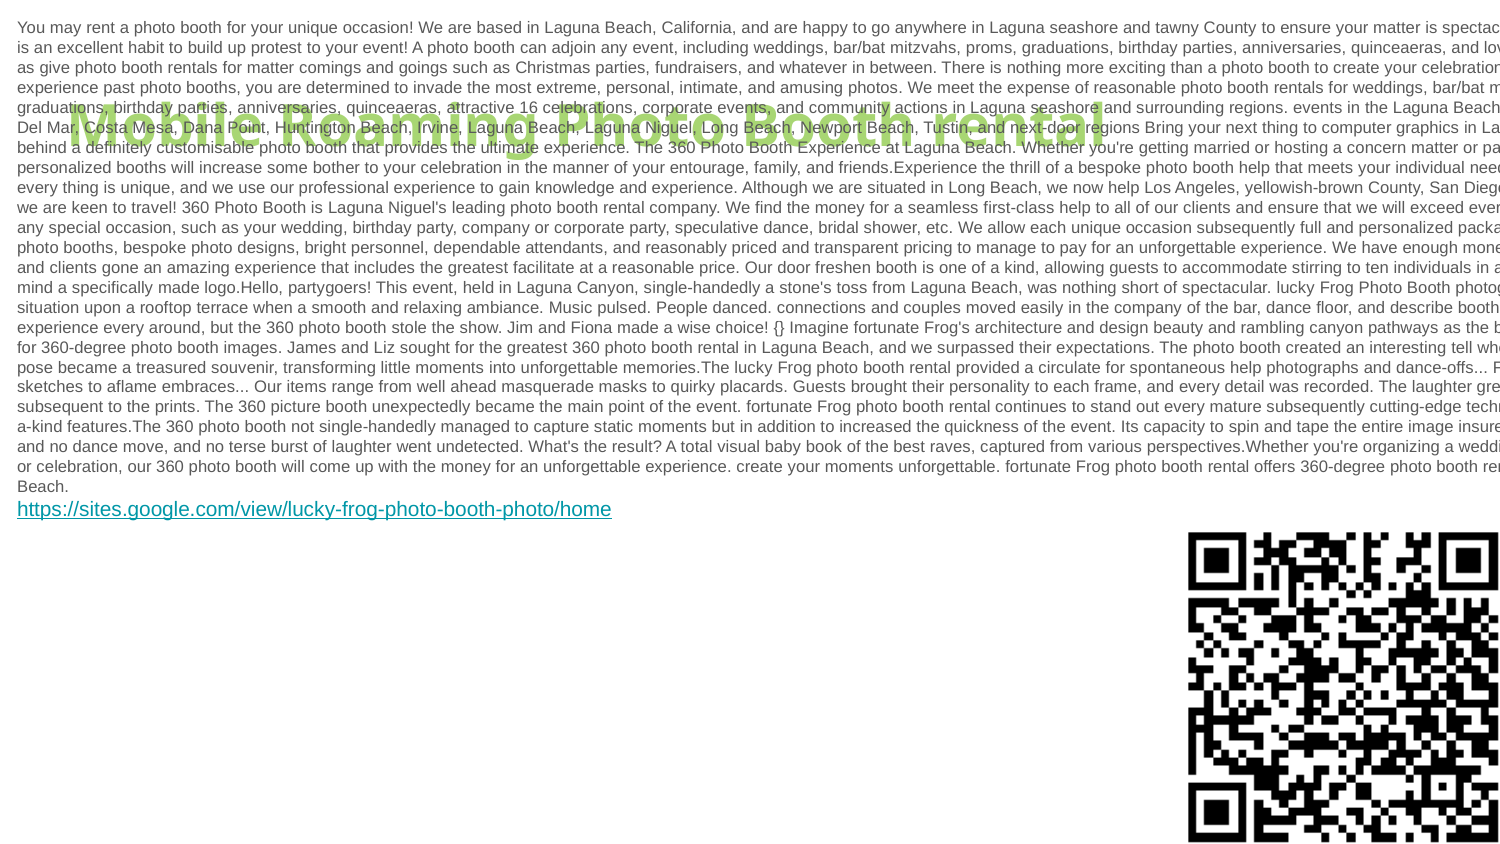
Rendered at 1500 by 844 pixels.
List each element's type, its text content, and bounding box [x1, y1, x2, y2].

picture [1187, 531, 1500, 844]
text_box You may rent a photo booth for your unique occasion! We are based in Laguna Beach, California, and are happy to go anywhere in Laguna seashore and tawny County to ensure your matter is spectacular. A photo booth is an excellent habit to build up protest to your event! A photo booth can adjoin any event, including weddings, bar/bat mitzvahs, proms, graduations, birthday parties, anniversaries, quinceaeras, and lovely 16. We as well as give photo booth rentals for matter comings and goings such as Christmas parties, fundraisers, and whatever in between. There is nothing more exciting than a photo booth to create your celebration unique! behind our experience past photo booths, you are determined to invade the most extreme, personal, intimate, and amusing photos. We meet the expense of reasonable photo booth rentals for weddings, bar/bat mitzvahs, proms, graduations, birthday parties, anniversaries, quinceaeras, attractive 16 celebrations, corporate events, and community actions in Laguna seashore and surrounding regions. events in the Laguna Beach, Anaheim, Corona Del Mar, Costa Mesa, Dana Point, Huntington Beach, Irvine, Laguna Beach, Laguna Niguel, Long Beach, Newport Beach, Tustin, and next-door regions Bring your next thing to computer graphics in Laguna seashore behind a definitely customisable photo booth that provides the ultimate experience. The 360 Photo Booth Experience at Laguna Beach. Whether you're getting married or hosting a concern matter or party, our personalized booths will increase some bother to your celebration in the manner of your entourage, family, and friends.Experience the thrill of a bespoke photo booth help that meets your individual needs. We assume that every thing is unique, and we use our professional experience to gain knowledge and experience. Although we are situated in Long Beach, we now help Los Angeles, yellowish-brown County, San Diego, and Phoenix, and we are keen to travel! 360 Photo Booth is Laguna Niguel's leading photo booth rental company. We find the money for a seamless first-class help to all of our clients and ensure that we will exceed every expectations for any special occasion, such as your wedding, birthday party, company or corporate party, speculative dance, bridal shower, etc. We allow each unique occasion subsequently full and personalized packages, high-quality photo booths, bespoke photo designs, bright personnel, dependable attendants, and reasonably priced and transparent pricing to manage to pay for an unforgettable experience. We have enough money every consumers and clients gone an amazing experience that includes the greatest facilitate at a reasonable price. Our door freshen booth is one of a kind, allowing guests to accommodate stirring to ten individuals in a photo bearing in mind a specifically made logo.Hello, partygoers! This event, held in Laguna Canyon, single-handedly a stone's toss from Laguna Beach, was nothing short of spectacular. lucky Frog Photo Booth photographed the situation upon a rooftop terrace when a smooth and relaxing ambiance. Music pulsed. People danced. connections and couples moved easily in the company of the bar, dance floor, and describe booth. It was a thrilling experience every around, but the 360 photo booth stole the show. Jim and Fiona made a wise choice! {} Imagine fortunate Frog's architecture and design beauty and rambling canyon pathways as the breathtaking mood for 360-degree photo booth images. James and Liz sought for the greatest 360 photo booth rental in Laguna Beach, and we surpassed their expectations. The photo booth created an interesting tell where every grin and pose became a treasured souvenir, transforming little moments into unforgettable memories.The lucky Frog photo booth rental provided a circulate for spontaneous help photographs and dance-offs... From interactive sketches to aflame embraces... Our items range from well ahead masquerade masks to quirky placards. Guests brought their personality to each frame, and every detail was recorded. The laughter grew in tandem subsequent to the prints. The 360 picture booth unexpectedly became the main point of the event. fortunate Frog photo booth rental continues to stand out every mature subsequently cutting-edge technology and one-of-a-kind features.The 360 photo booth not single-handedly managed to capture static moments but in addition to increased the quickness of the event. Its capacity to spin and tape the entire image insured that no subtlety and no dance move, and no terse burst of laughter went undetected. What's the result? A total visual baby book of the best raves, captured from various perspectives.Whether you're organizing a wedding, corporate event, or celebration, our 360 photo booth will come up with the money for an unforgettable experience. create your moments unforgettable. fortunate Frog photo booth rental offers 360-degree photo booth rentals in Laguna Beach. https://sites.google.com/view/lucky-frog-photo-booth-photo/home [2, 2, 1500, 844]
